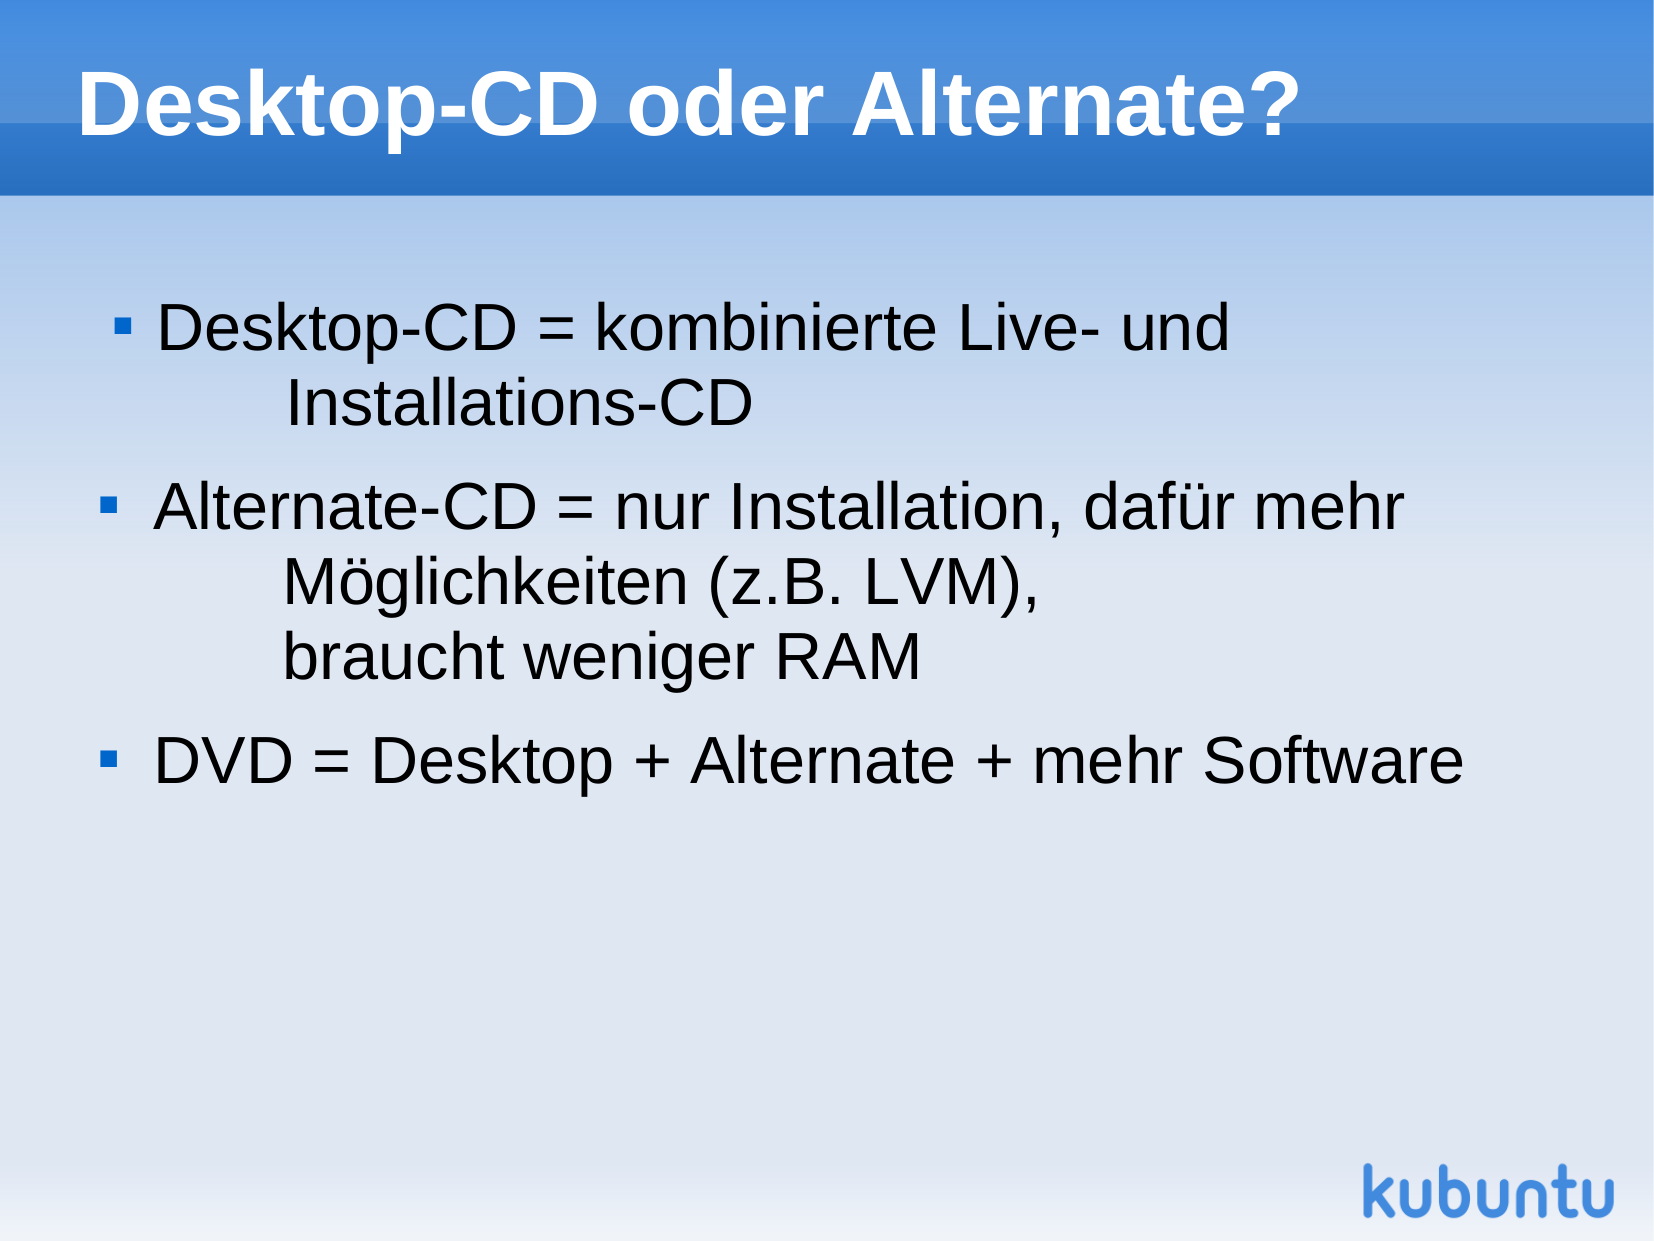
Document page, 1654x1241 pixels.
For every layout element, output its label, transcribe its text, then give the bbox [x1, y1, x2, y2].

picture [0, 0, 1654, 1241]
title Desktop-CD oder Alternate? [76, 0, 1565, 208]
list Desktop-CD = kombinierte Live- und Installations-CD Alternate-CD = nur Installation, dafür mehr Möglichkeiten (z.B. LVM), braucht weniger RAM DVD = Desktop + Alternate + mehr Software [82, 290, 1571, 1109]
